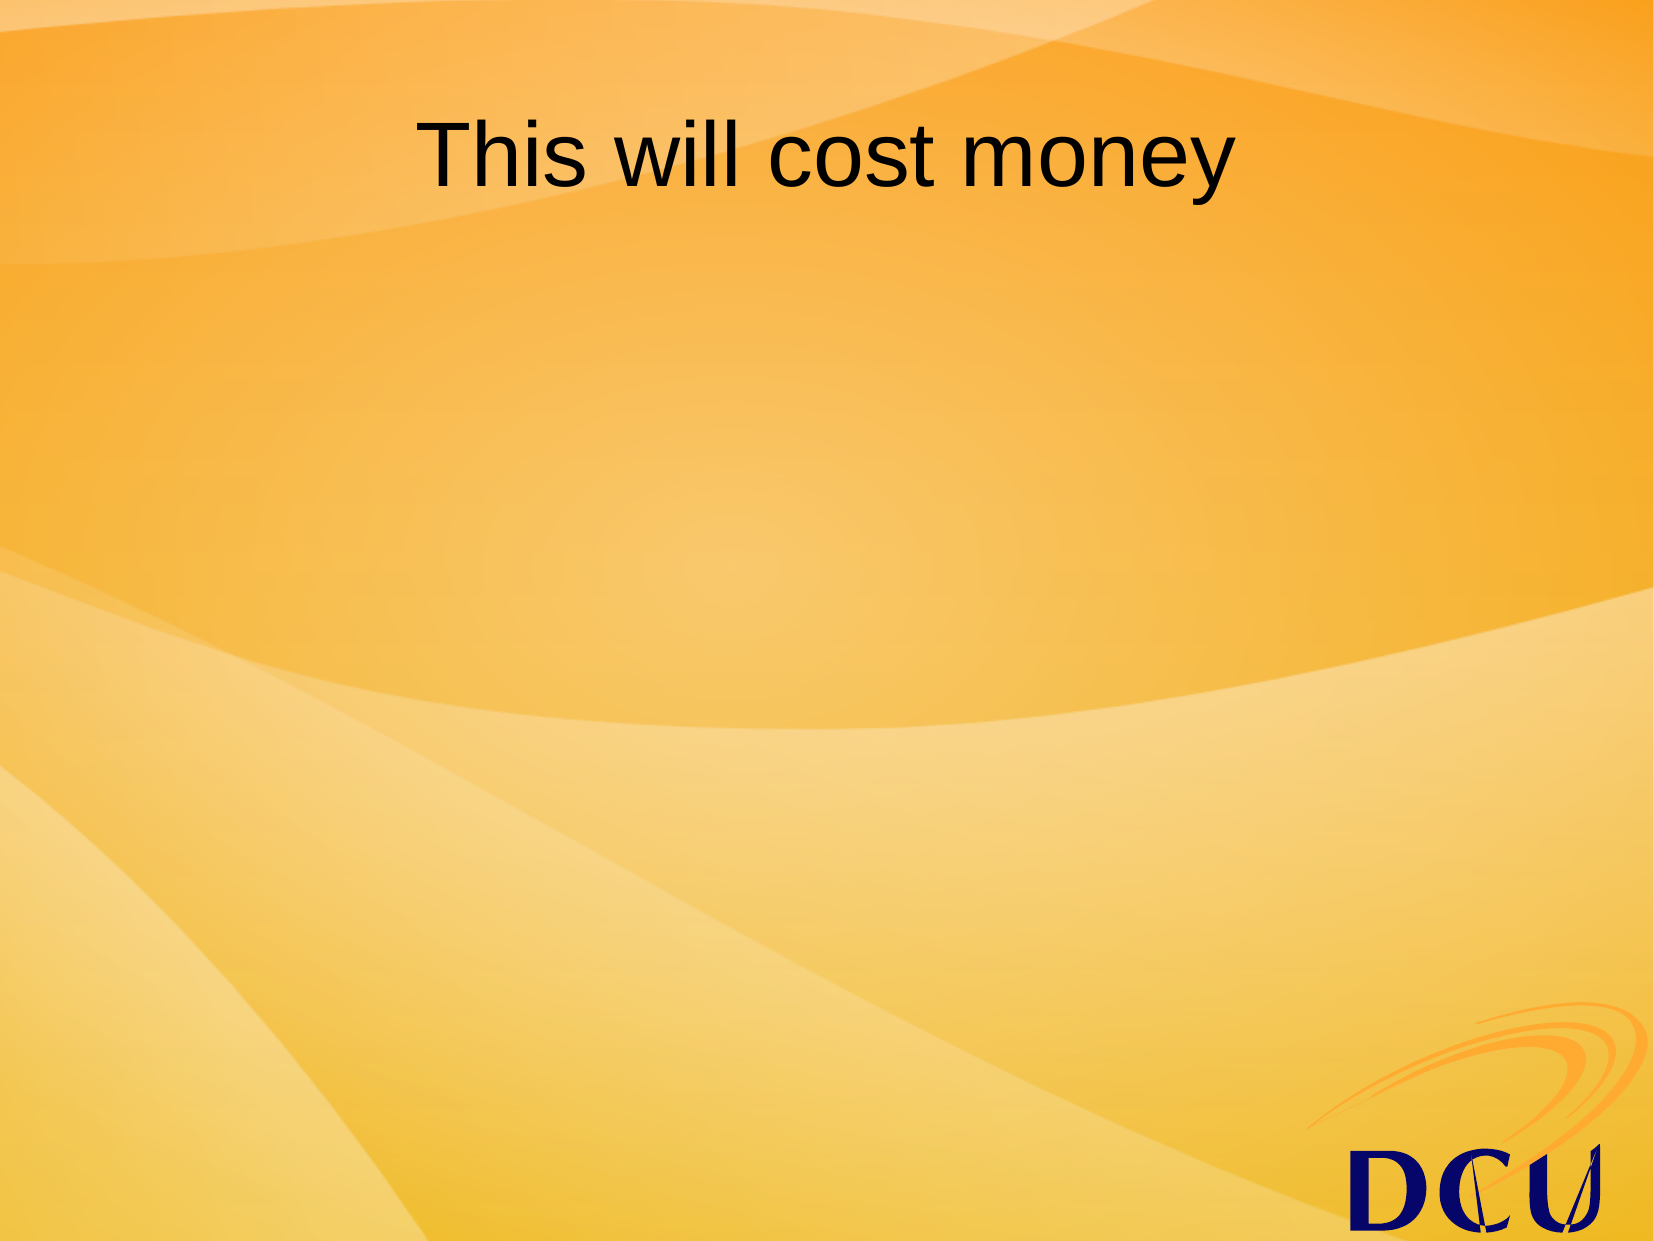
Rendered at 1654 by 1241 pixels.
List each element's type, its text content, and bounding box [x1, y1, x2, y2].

picture [0, 0, 1654, 1241]
title This will cost money [82, 56, 1571, 249]
